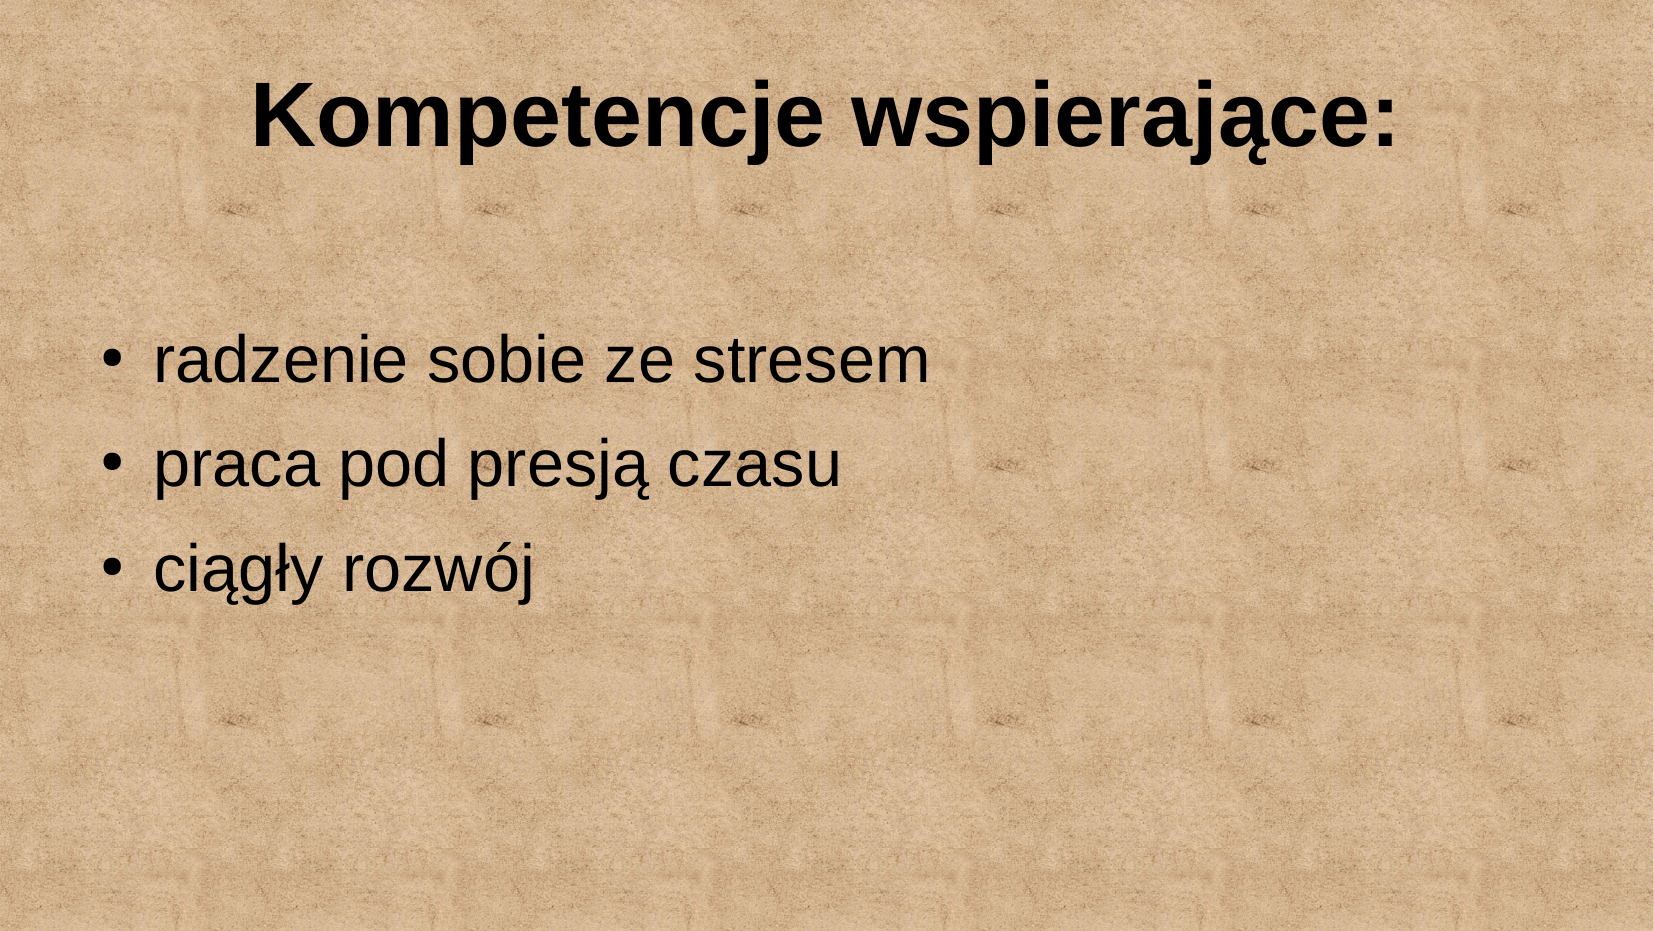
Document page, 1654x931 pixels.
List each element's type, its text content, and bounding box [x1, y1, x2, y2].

title Kompetencje wspierające: [82, 37, 1571, 193]
list radzenie sobie ze stresem praca pod presją czasu ciągły rozwój [82, 217, 1571, 758]
picture [0, 0, 1654, 931]
